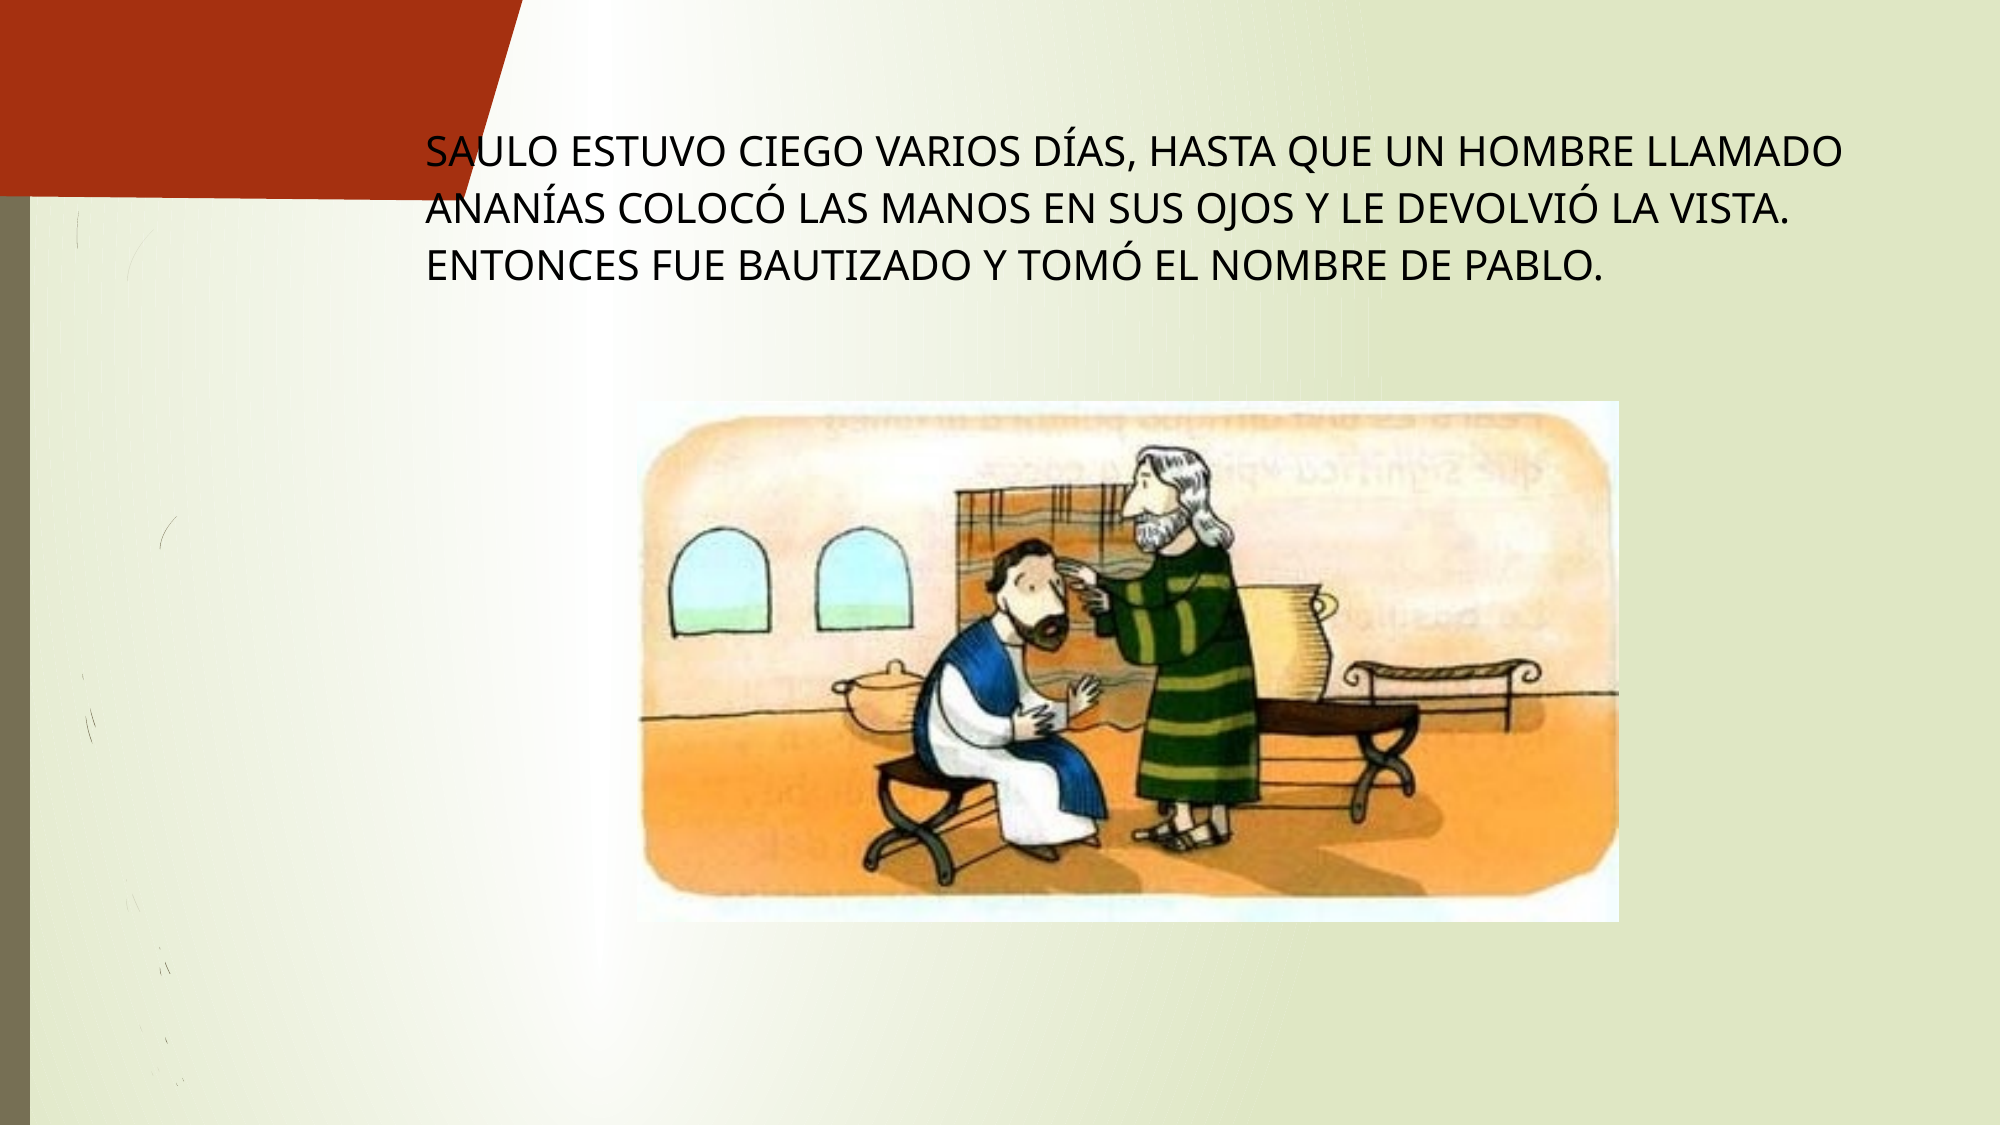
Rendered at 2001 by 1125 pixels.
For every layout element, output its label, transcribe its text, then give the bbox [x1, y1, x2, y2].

title SAULO ESTUVO CIEGO VARIOS DÍAS, HASTA QUE UN HOMBRE LLAMADO ANANÍAS COLOCÓ LAS MANOS EN SUS OJOS Y LE DEVOLVIÓ LA VISTA. ENTONCES FUE BAUTIZADO Y TOMÓ EL NOMBRE DE PABLO. [425, 90, 1888, 324]
picture [637, 401, 1619, 922]
